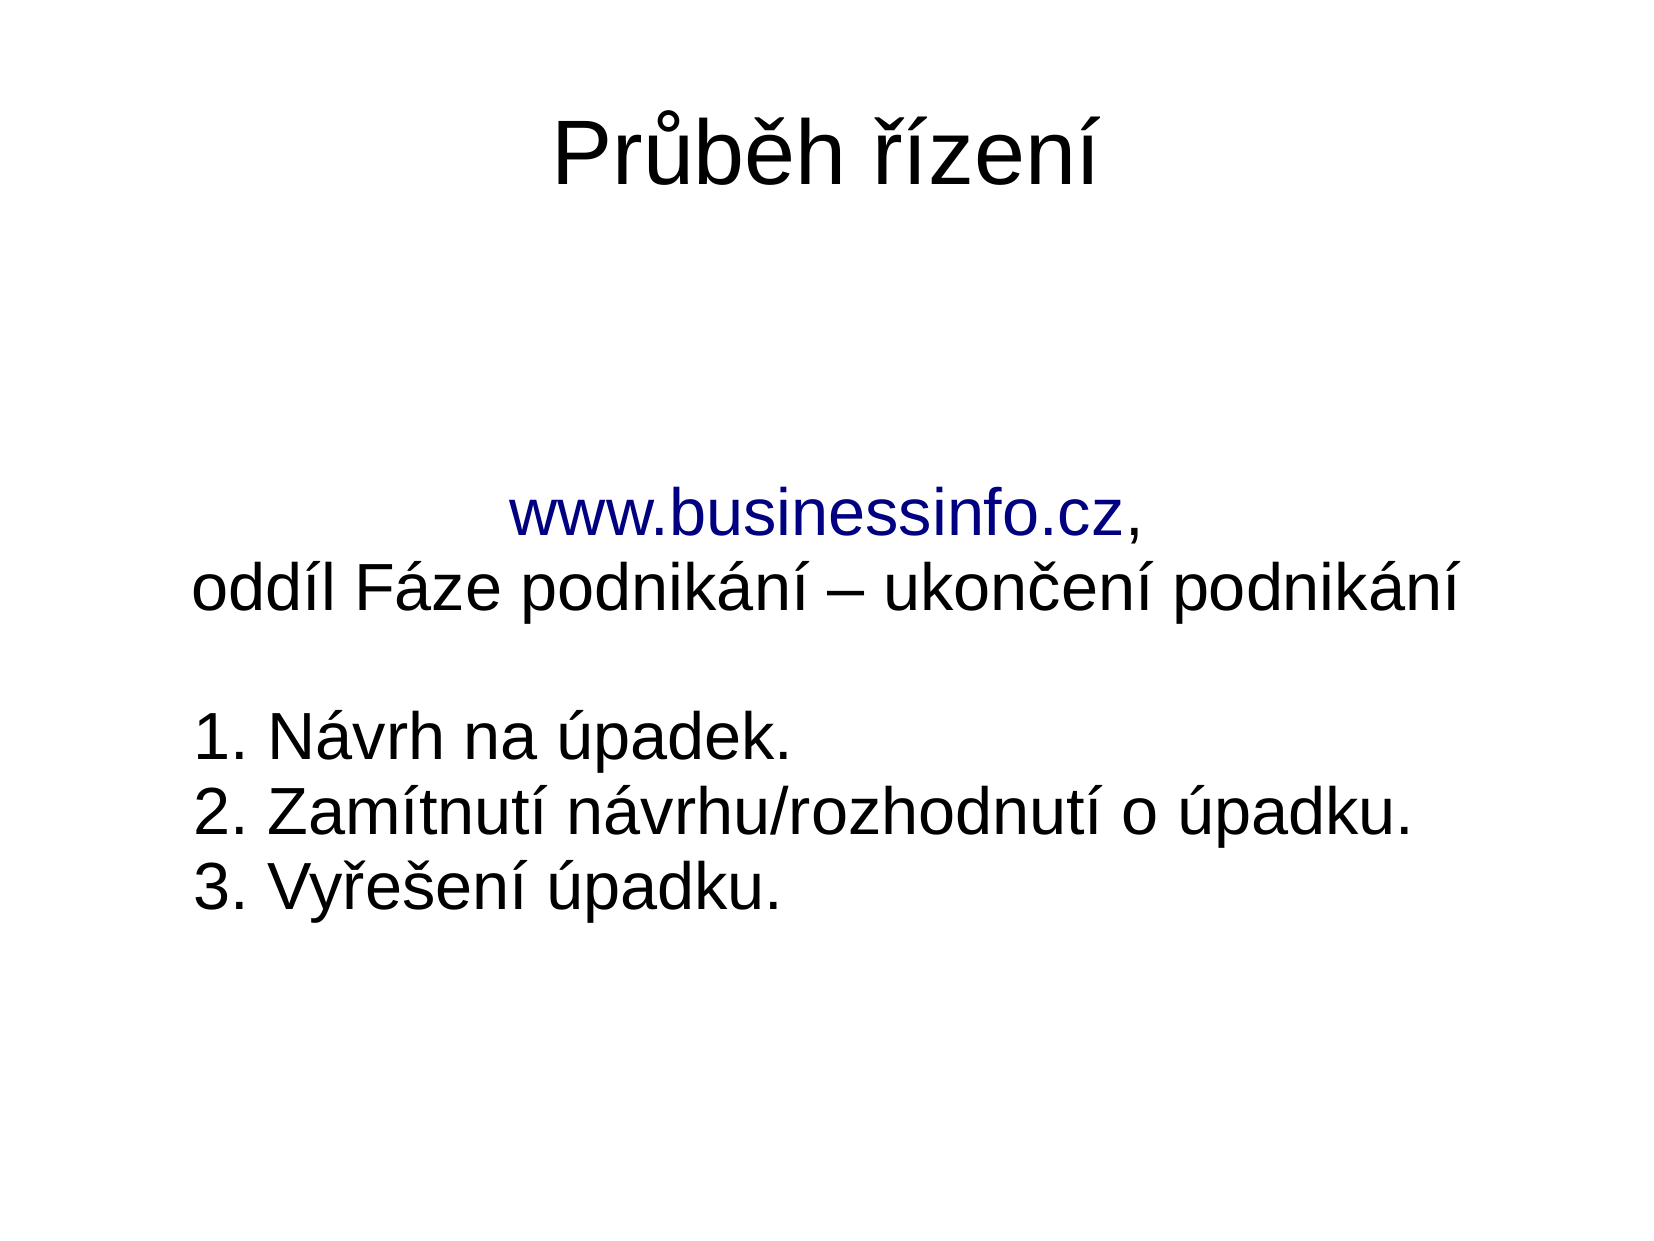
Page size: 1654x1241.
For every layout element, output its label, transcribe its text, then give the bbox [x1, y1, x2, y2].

title Průběh řízení [82, 49, 1571, 257]
subtitle www.businessinfo.cz, oddíl Fáze podnikání – ukončení podnikání 1. Návrh na úpadek. 2. Zamítnutí návrhu/rozhodnutí o úpadku. 3. Vyřešení úpadku. [82, 290, 1571, 1109]
